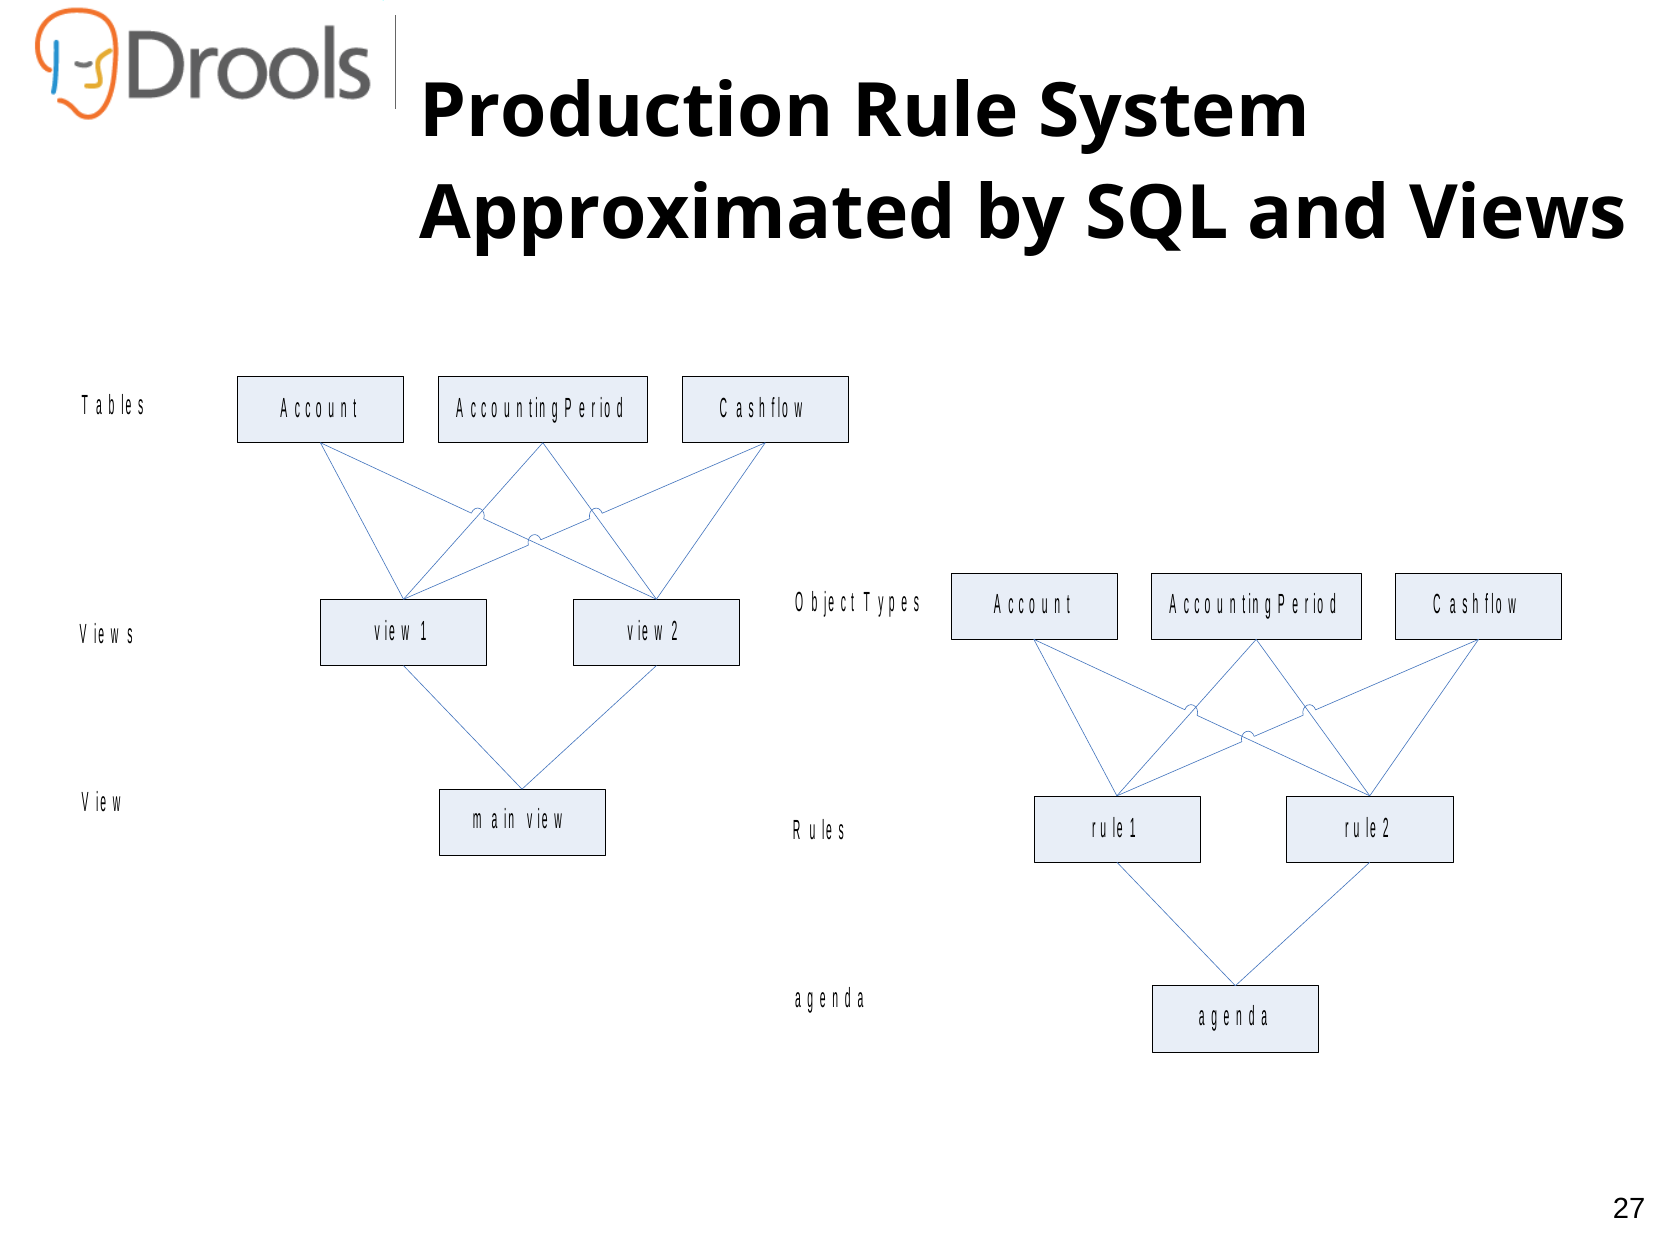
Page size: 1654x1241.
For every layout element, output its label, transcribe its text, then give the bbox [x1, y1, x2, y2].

picture [75, 372, 1565, 1057]
title Production Rule System Approximated by SQL and Views [419, 0, 1630, 318]
picture [29, 0, 384, 126]
